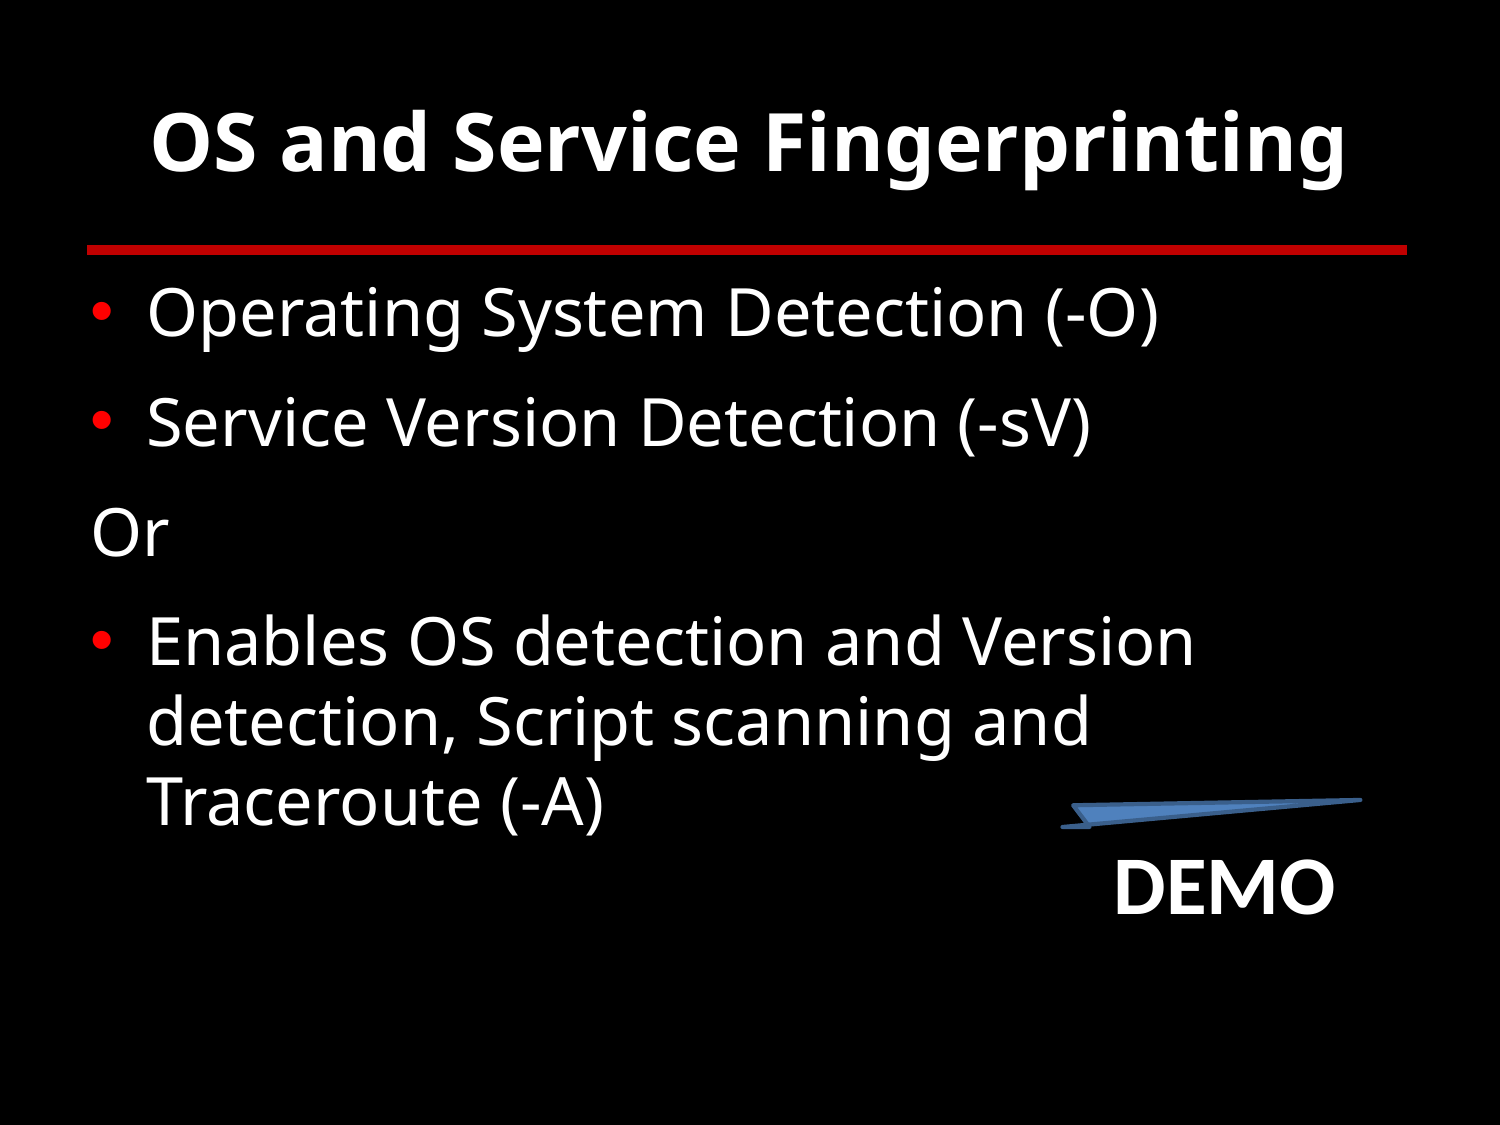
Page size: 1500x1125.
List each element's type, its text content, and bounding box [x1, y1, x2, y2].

title OS and Service Fingerprinting [75, 45, 1425, 233]
list Operating System Detection (-O) Service Version Detection (-sV) Or Enables OS detection and Version detection, Script scanning and Traceroute (-A) [75, 262, 1425, 1005]
text_box DEMO [1062, 799, 1361, 828]
